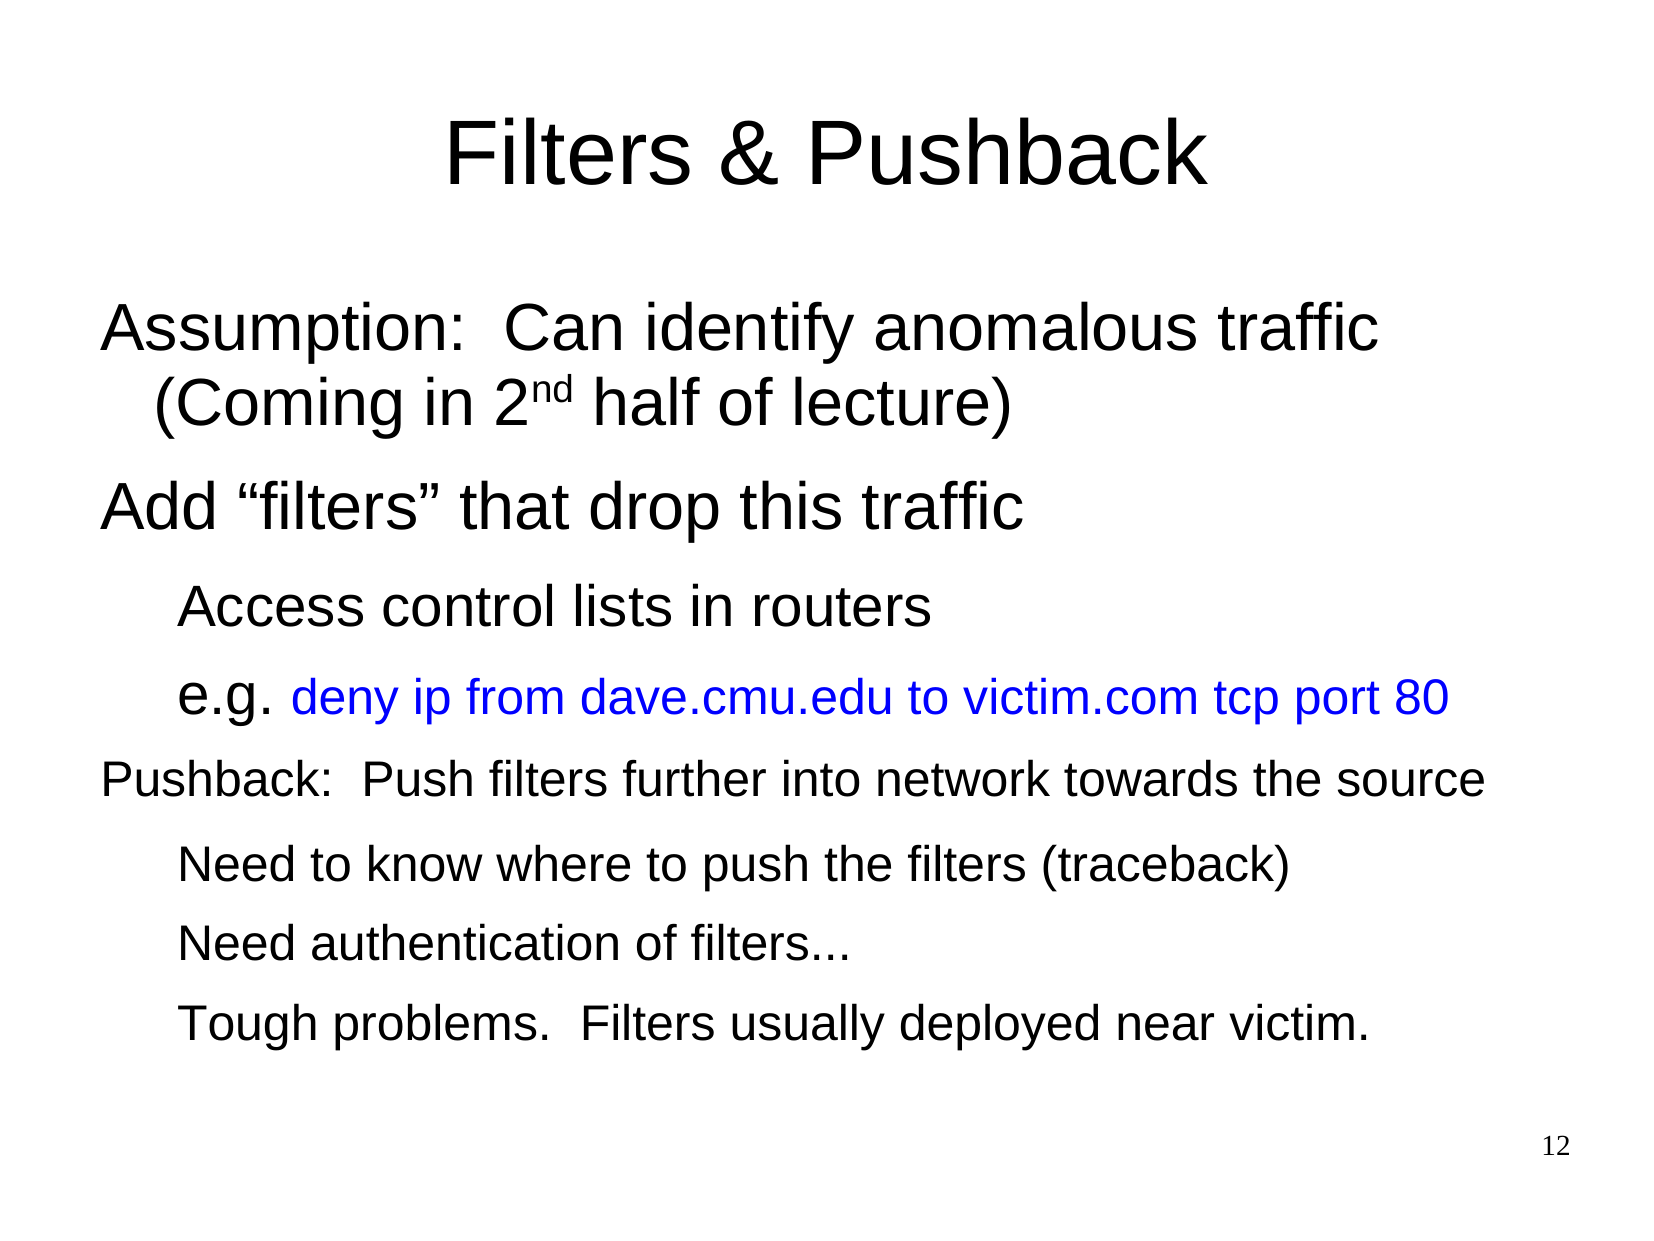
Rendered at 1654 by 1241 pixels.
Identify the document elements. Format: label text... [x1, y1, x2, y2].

title Filters & Pushback [82, 56, 1571, 250]
list Assumption: Can identify anomalous traffic (Coming in 2nd half of lecture) Add “filters” that drop this traffic Access control lists in routers e.g. deny ip from dave.cmu.edu to victim.com tcp port 80 Pushback: Push filters further into network towards the source Need to know where to push the filters (traceback) Need authentication of filters... Tough problems. Filters usually deployed near victim. [82, 290, 1571, 1116]
